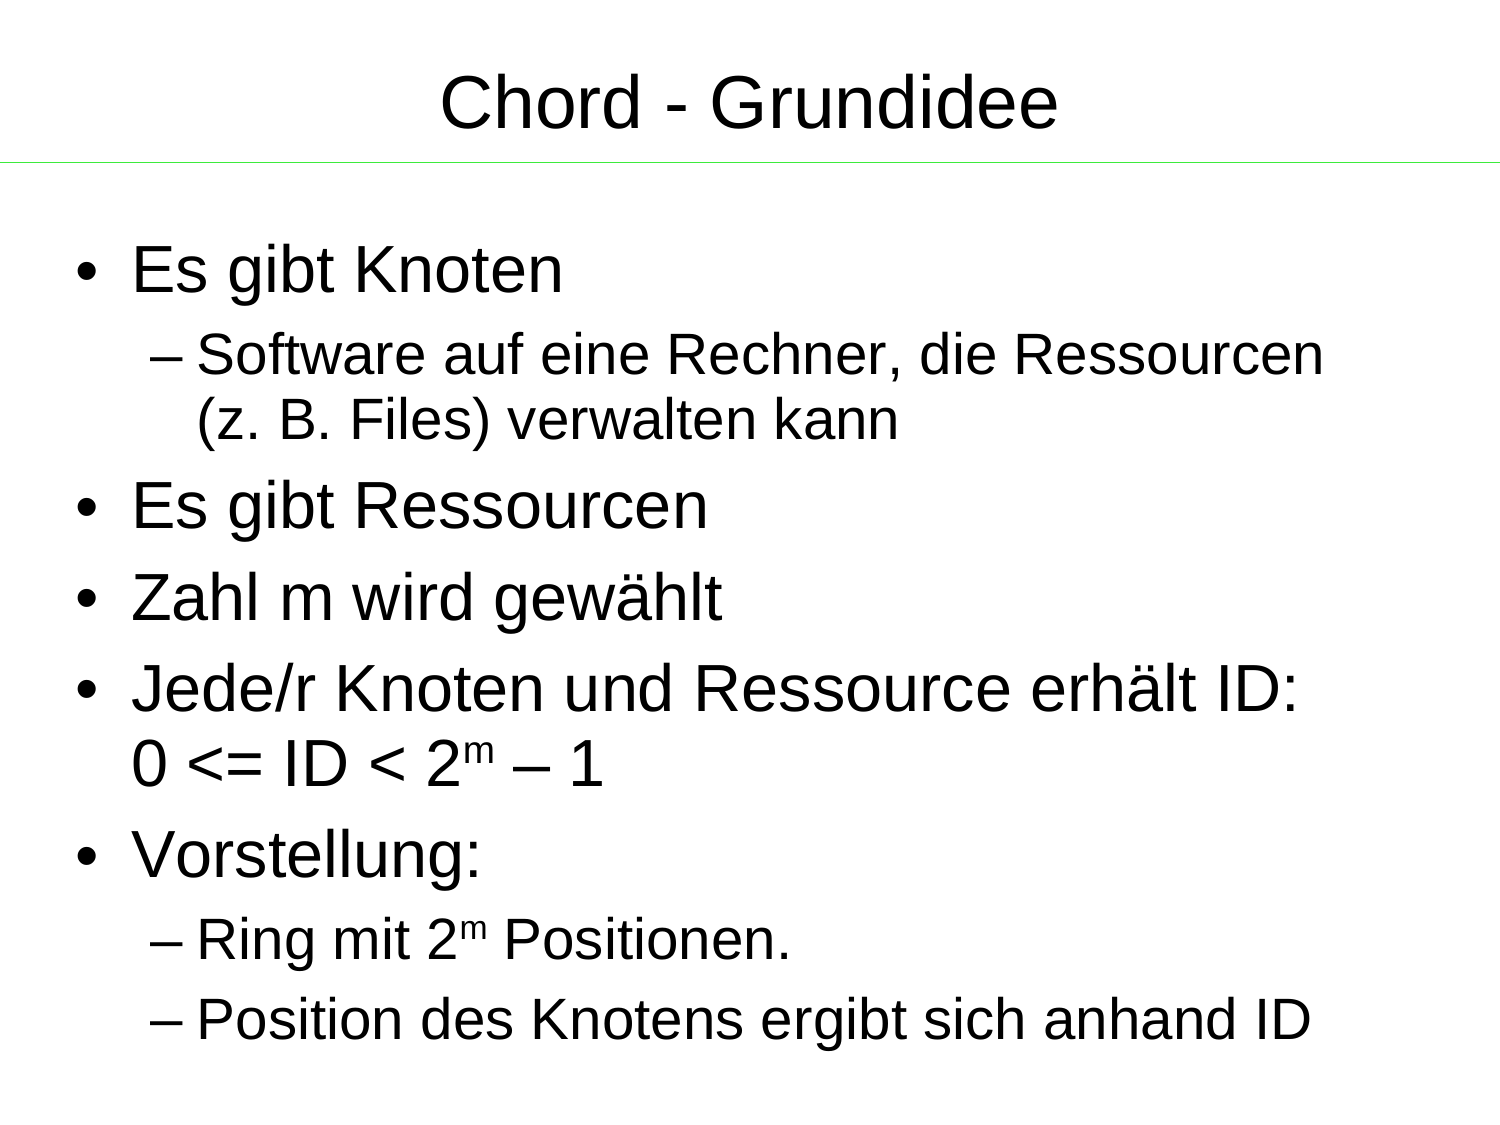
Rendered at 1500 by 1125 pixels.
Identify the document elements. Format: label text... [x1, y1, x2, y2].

list Es gibt Knoten Software auf eine Rechner, die Ressourcen (z. B. Files) verwalten kann Es gibt Ressourcen Zahl m wird gewählt Jede/r Knoten und Ressource erhält ID: 0 <= ID < 2m – 1 Vorstellung: Ring mit 2m Positionen. Position des Knotens ergibt sich anhand ID [75, 232, 1426, 1057]
title Chord - Grundidee [75, 57, 1426, 148]
